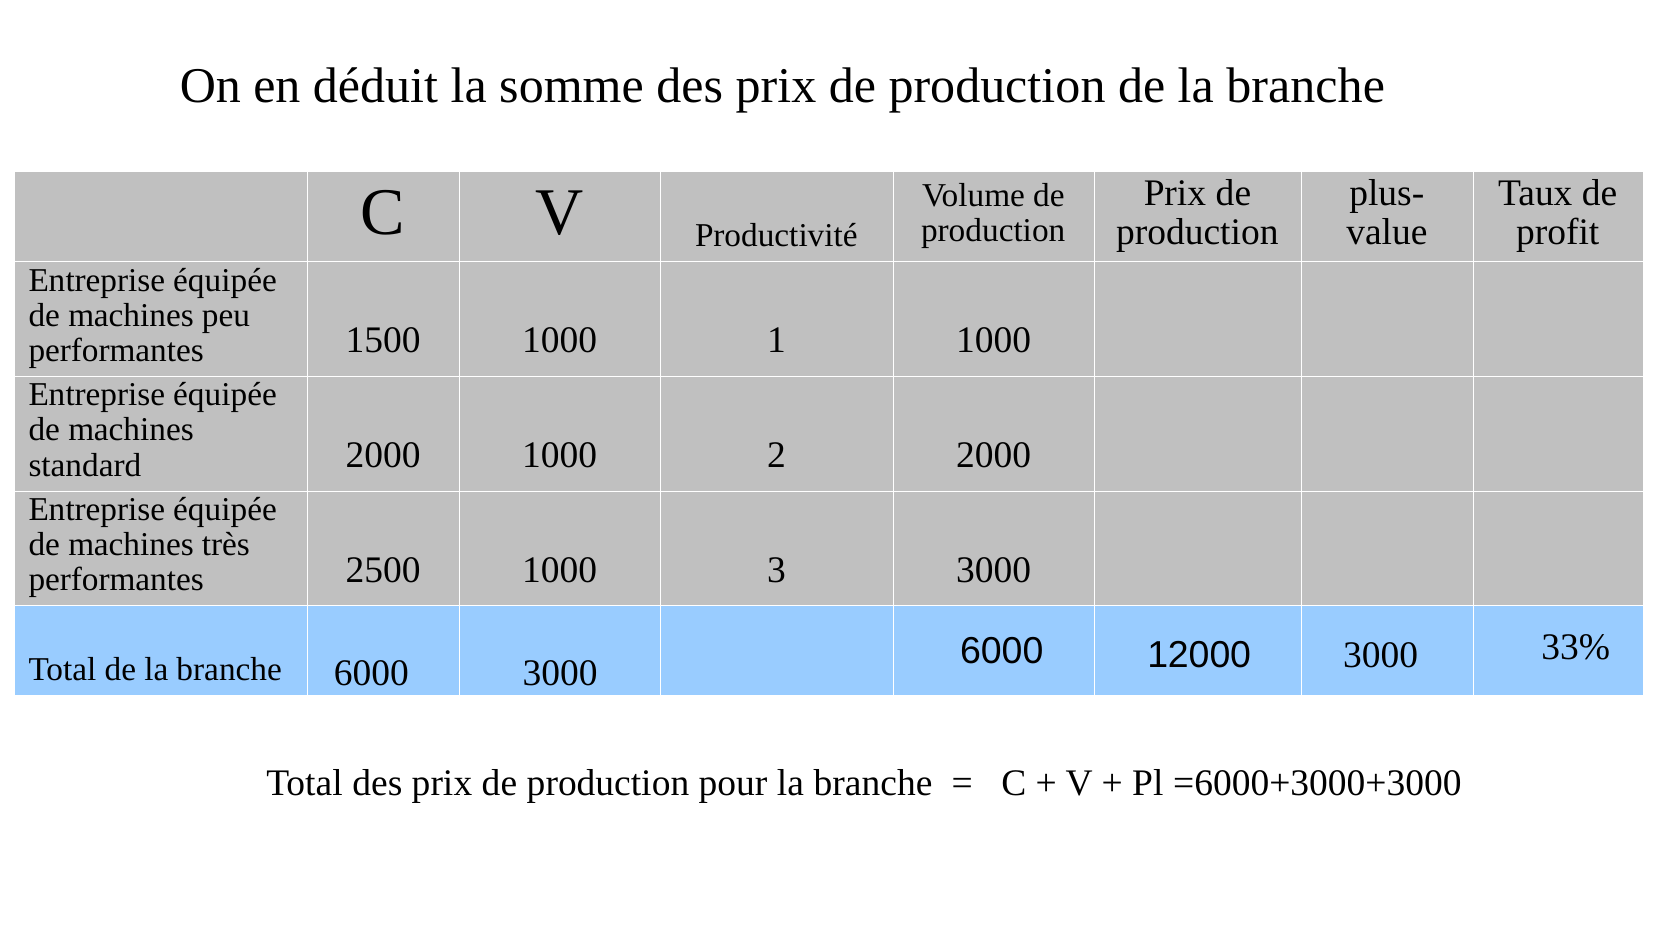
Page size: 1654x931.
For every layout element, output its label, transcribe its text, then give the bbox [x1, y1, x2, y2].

table_cell [1474, 262, 1643, 376]
table_cell [1095, 262, 1301, 376]
text_box 3000 [1385, 644, 1394, 666]
text_box 3000 [507, 642, 621, 694]
table_cell 2 [661, 377, 893, 491]
table_header V [460, 172, 660, 261]
text_box 3000 [1328, 624, 1441, 667]
table_header Productivité [661, 172, 893, 261]
table_cell Entreprise équipée de machines peu performantes [15, 262, 307, 376]
table_cell [661, 606, 893, 695]
table_cell 3 [661, 492, 893, 605]
text_box 12000 [1122, 625, 1266, 683]
text_box 3000 [1366, 644, 1375, 666]
table_cell [1095, 377, 1301, 491]
table_header Volume de production [894, 172, 1094, 261]
table_cell 1000 [460, 377, 660, 491]
table_cell 6000 [894, 606, 1094, 695]
text_box 3000 [1404, 644, 1413, 666]
table_cell [1302, 492, 1473, 605]
table_cell [1474, 377, 1643, 491]
table_cell 3000 [894, 492, 1094, 605]
table_cell 2000 [894, 377, 1094, 491]
table_cell Entreprise équipée de machines très performantes [15, 492, 307, 605]
table_cell 2000 [308, 377, 459, 491]
table_cell [460, 606, 660, 695]
table_cell Total de la branche [15, 606, 307, 695]
table_header Taux de profit [1474, 172, 1643, 261]
table_cell [1095, 606, 1301, 695]
table_cell [308, 606, 459, 695]
table_cell 33% [1474, 606, 1643, 695]
text_box 6000 [318, 642, 432, 685]
text_box On en déduit la somme des prix de production de la branche [23, 47, 1107, 150]
table_cell [1302, 606, 1473, 695]
text_box 6000 [395, 662, 404, 684]
table_cell 1000 [460, 492, 660, 605]
table_cell 1 [661, 262, 893, 376]
table_header plus-value [1302, 172, 1473, 261]
text_box 6000 [376, 662, 385, 684]
table_cell 1500 [308, 262, 459, 376]
table_header C [308, 172, 459, 261]
table_cell [1302, 377, 1473, 491]
table_cell Entreprise équipée de machines standard [15, 377, 307, 491]
table_header [15, 172, 307, 261]
table_cell 2500 [308, 492, 459, 605]
table_cell [1095, 492, 1301, 605]
table_cell [1302, 262, 1473, 376]
text_box 6000 [338, 672, 347, 684]
text_box Total des prix de production pour la branche = C + V + Pl =6000+3000+3000 [531, 751, 1478, 792]
table_cell 1000 [894, 262, 1094, 376]
table_header Prix de production [1095, 172, 1301, 261]
table_cell 1000 [460, 262, 660, 376]
table_cell [1474, 492, 1643, 605]
text_box 6000 [357, 662, 366, 684]
